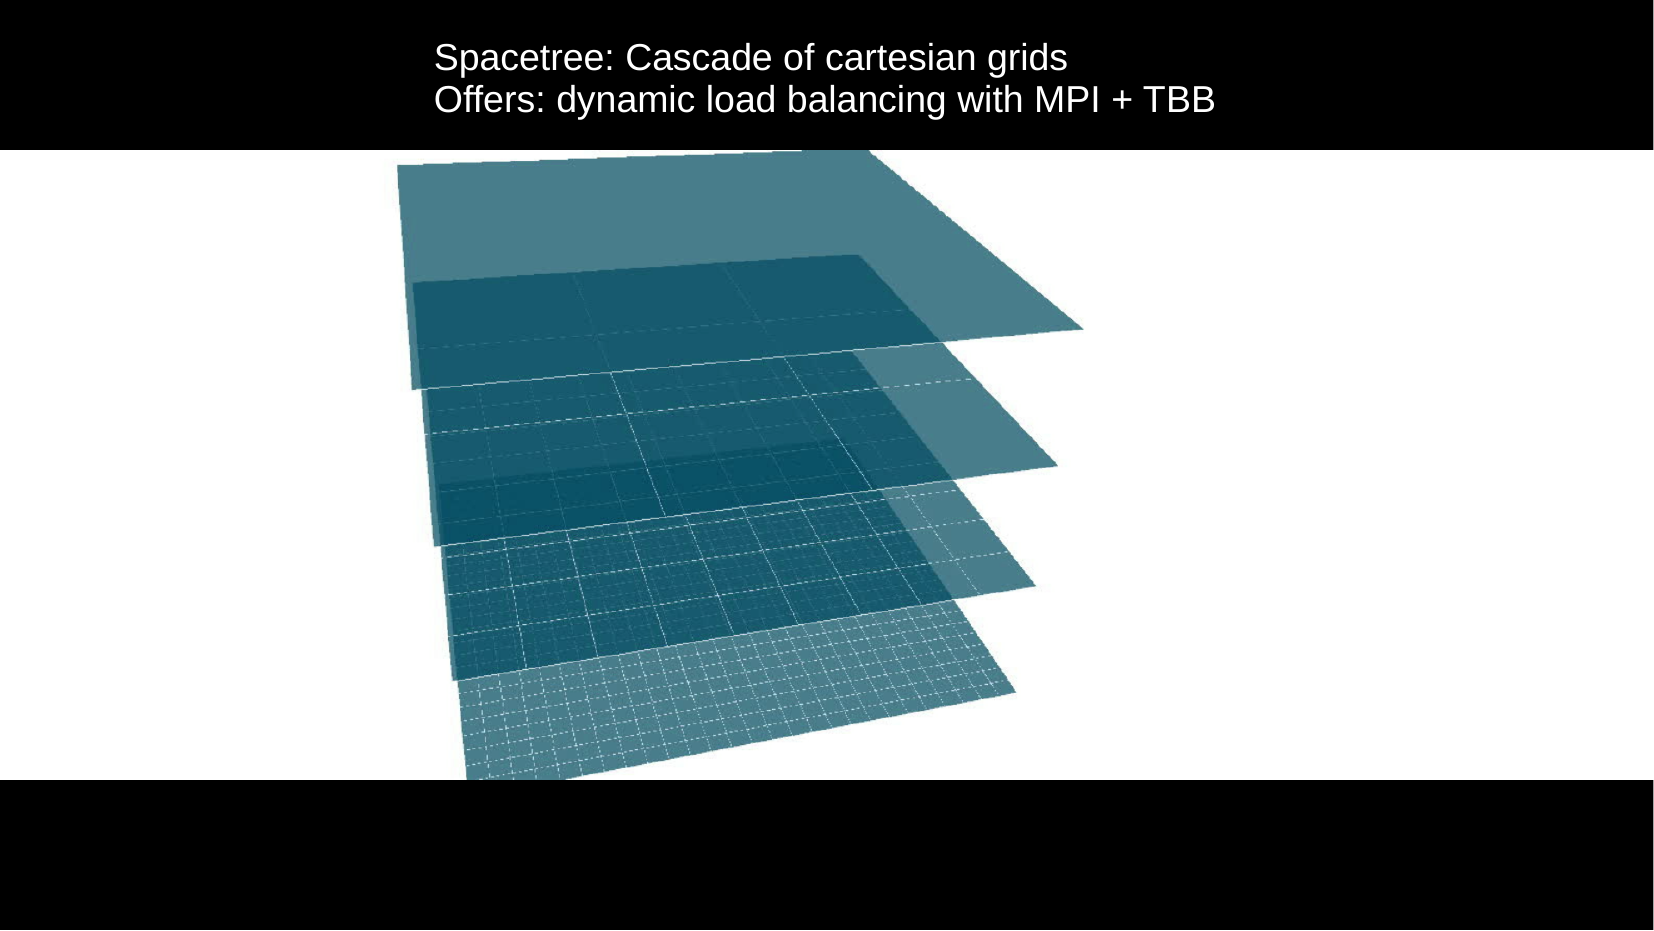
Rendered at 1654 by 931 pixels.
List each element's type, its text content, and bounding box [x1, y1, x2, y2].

text_box Spacetree: Cascade of cartesian grids Offers: dynamic load balancing with MPI + TBB [419, 29, 1235, 135]
picture [0, 0, 1654, 931]
